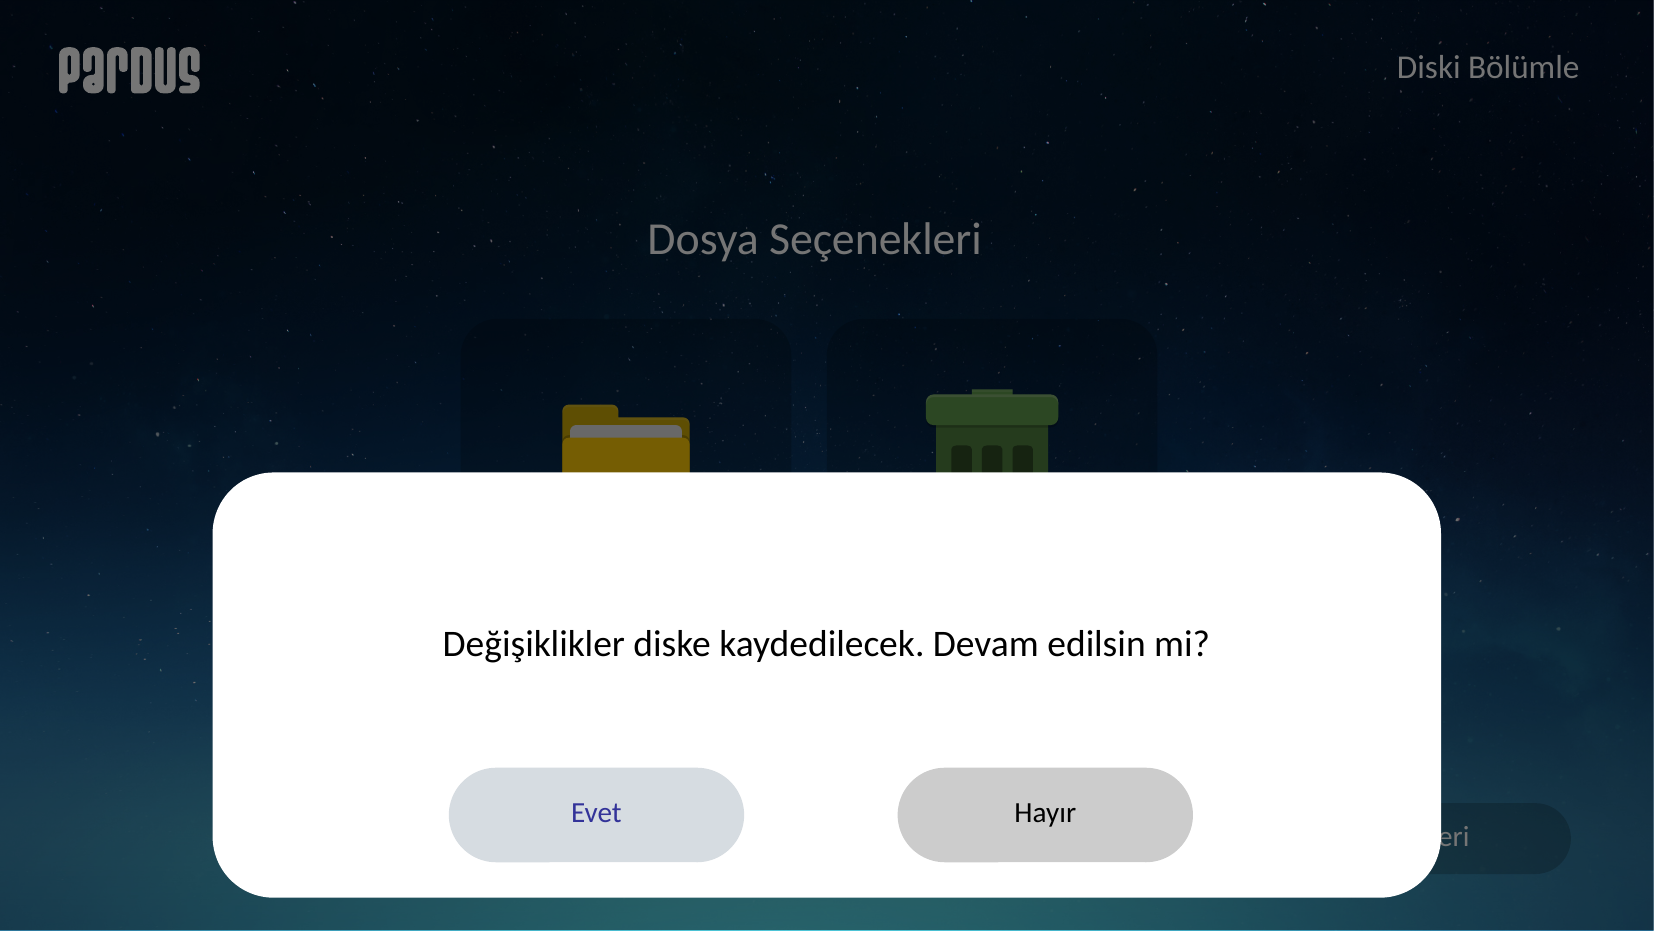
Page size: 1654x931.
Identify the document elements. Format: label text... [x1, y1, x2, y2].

text_box Evet [448, 767, 745, 863]
text_box [0, 0, 1654, 931]
text_box Değişiklikler diske kaydedilecek. Devam edilsin mi? [212, 472, 1442, 898]
text_box Hayır [897, 767, 1193, 863]
